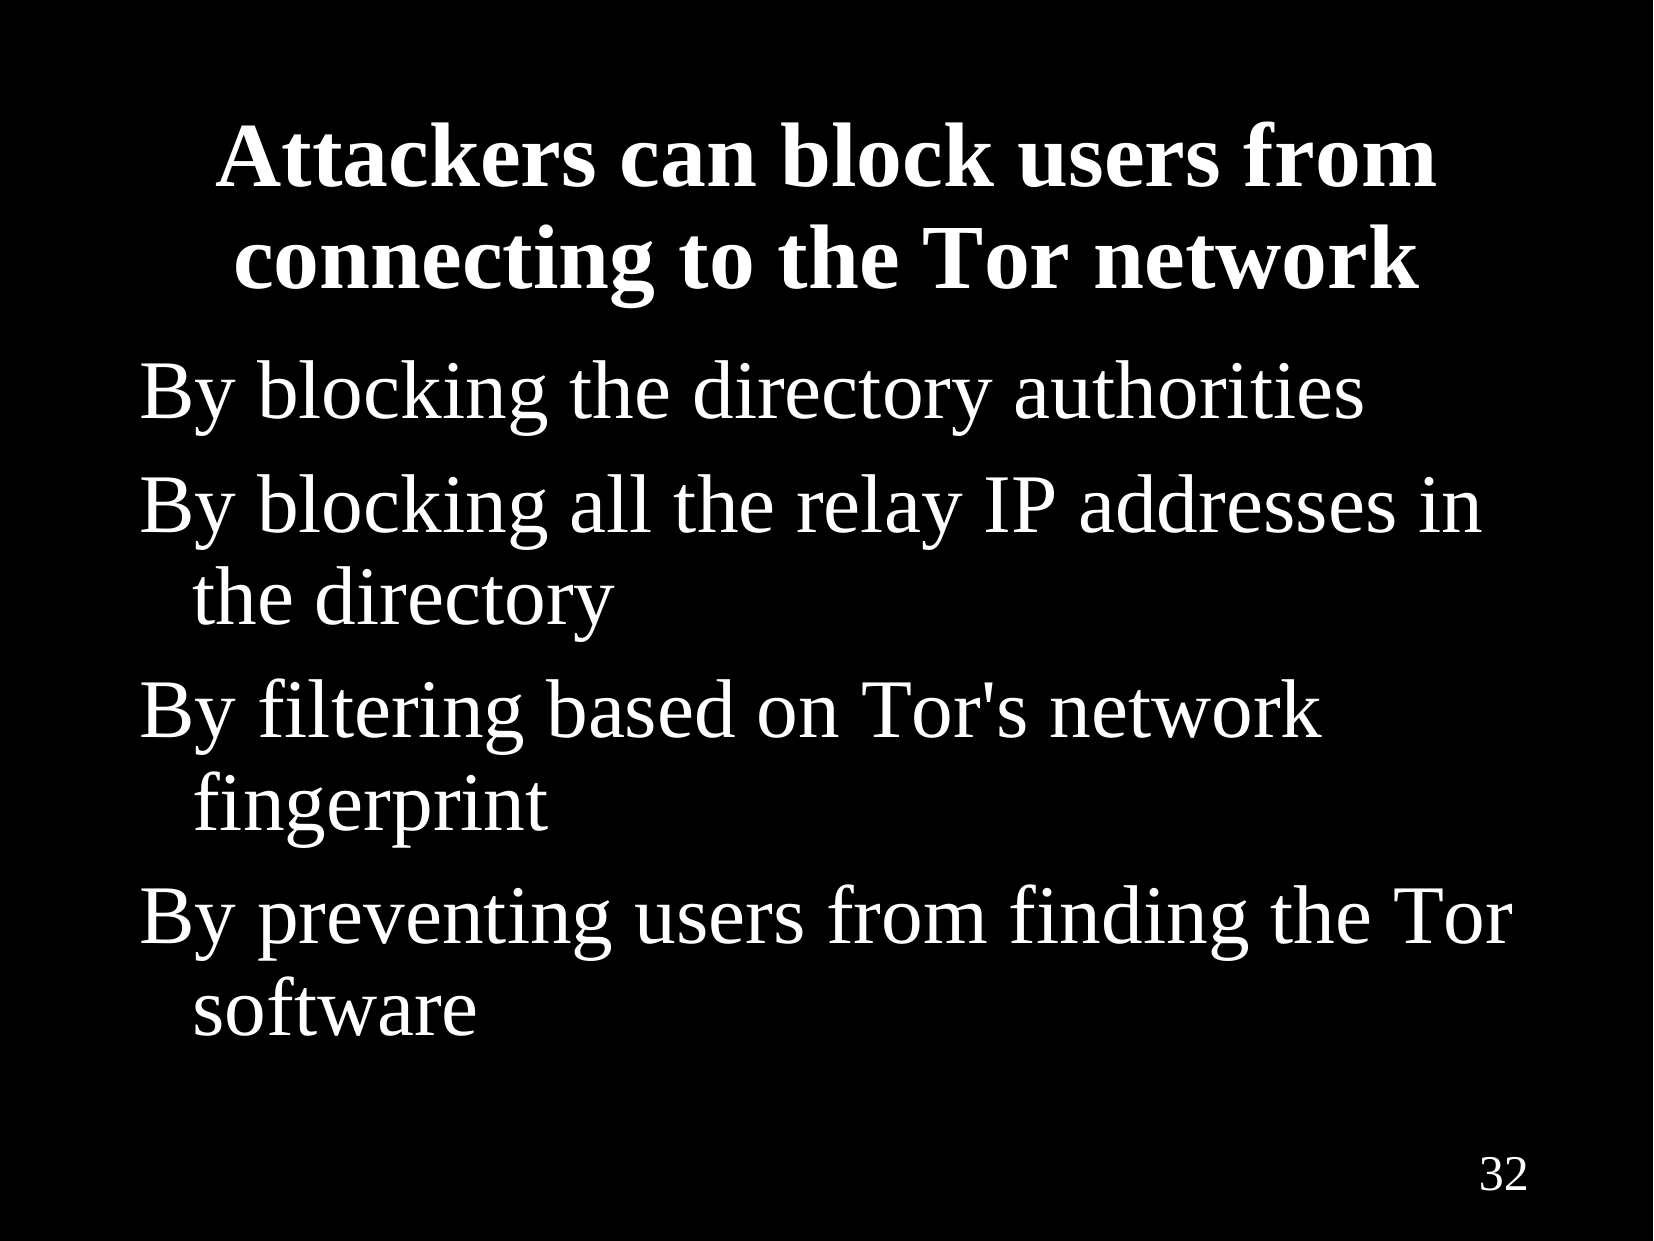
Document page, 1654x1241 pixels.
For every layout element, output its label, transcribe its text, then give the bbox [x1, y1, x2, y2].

list By blocking the directory authorities By blocking all the relay IP addresses in the directory By filtering based on Tor's network fingerprint By preventing users from finding the Tor software [121, 344, 1534, 1127]
title Attackers can block users from connecting to the Tor network [121, 86, 1534, 327]
